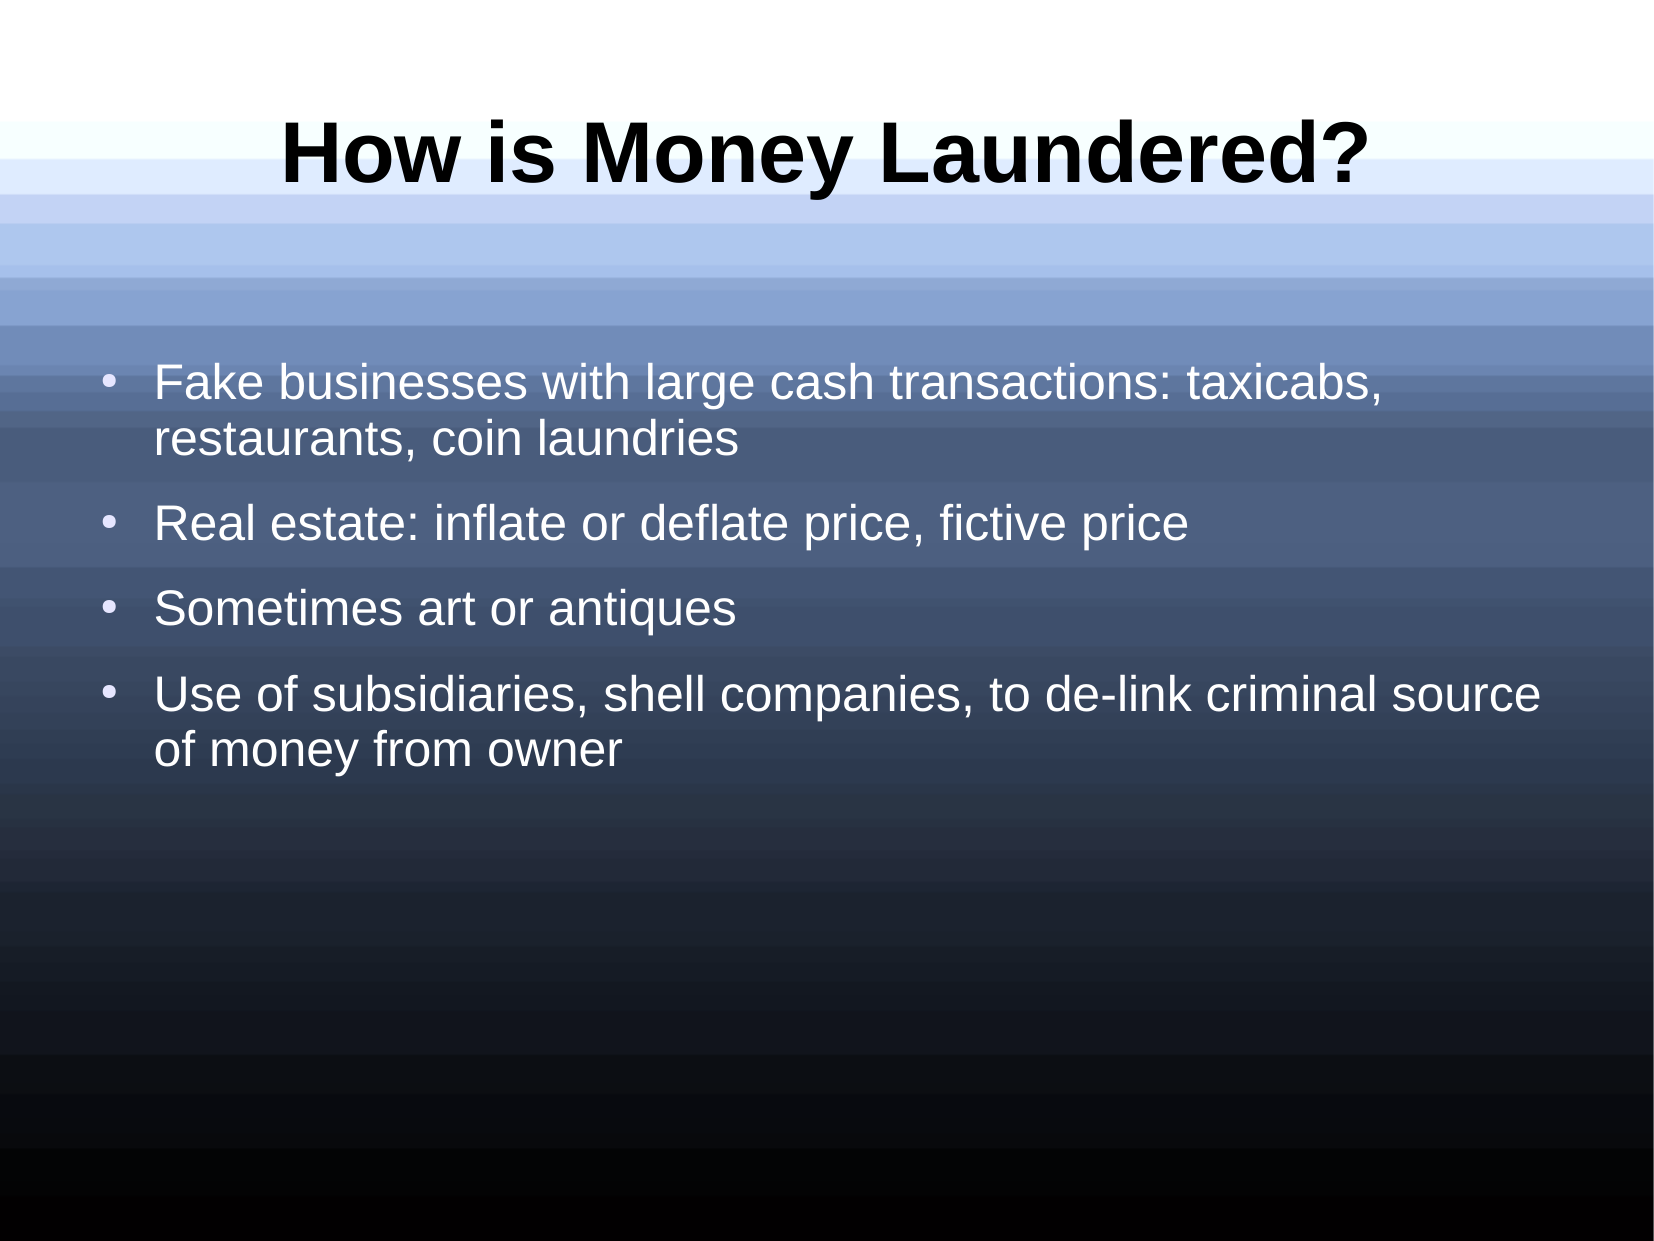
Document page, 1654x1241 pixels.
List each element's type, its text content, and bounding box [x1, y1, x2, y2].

list Fake businesses with large cash transactions: taxicabs, restaurants, coin laundries Real estate: inflate or deflate price, fictive price Sometimes art or antiques Use of subsidiaries, shell companies, to de-link criminal source of money from owner [82, 354, 1571, 1109]
picture [0, 0, 1654, 1241]
title How is Money Laundered? [82, 49, 1571, 257]
